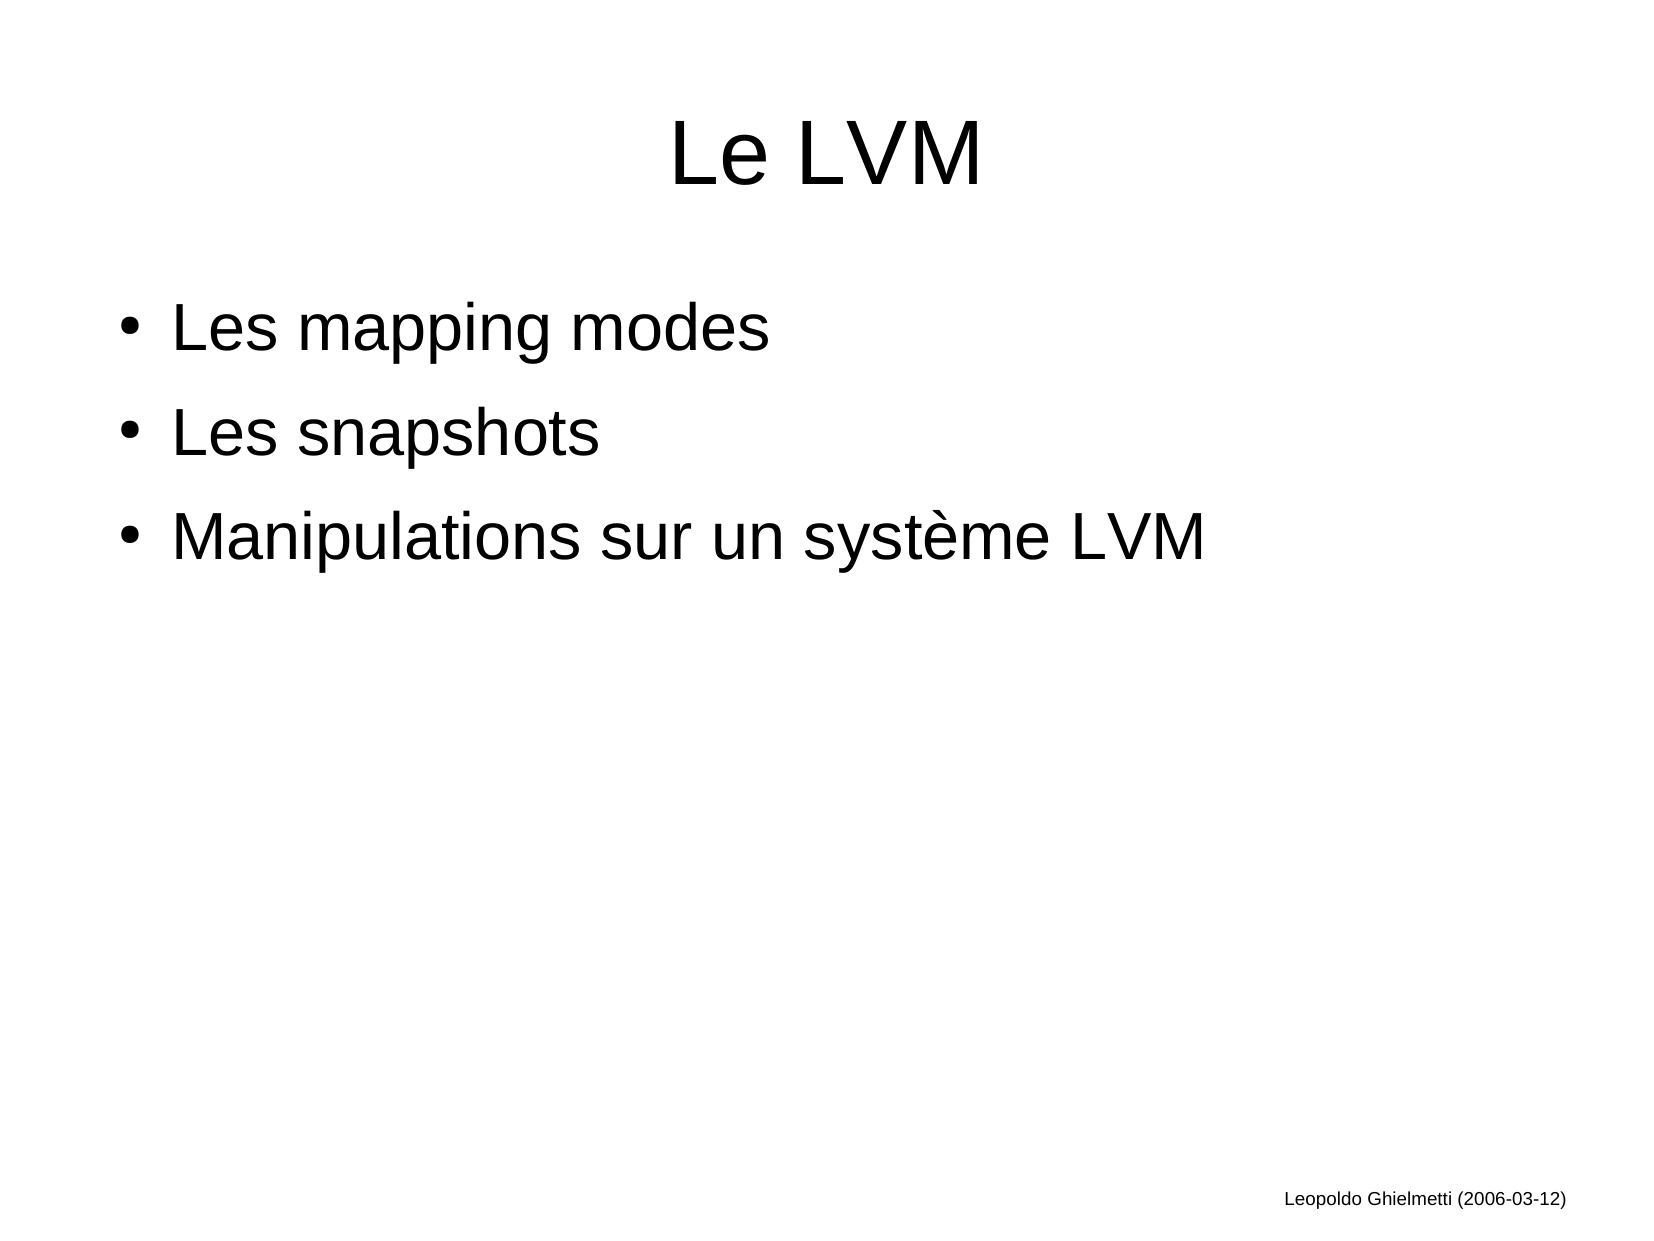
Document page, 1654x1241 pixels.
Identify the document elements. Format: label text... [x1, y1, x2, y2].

title Le LVM [82, 49, 1571, 257]
text_box Leopoldo Ghielmetti (2006-03-12) [1269, 1181, 1595, 1217]
list Les mapping modes Les snapshots Manipulations sur un système LVM [82, 290, 1571, 1109]
